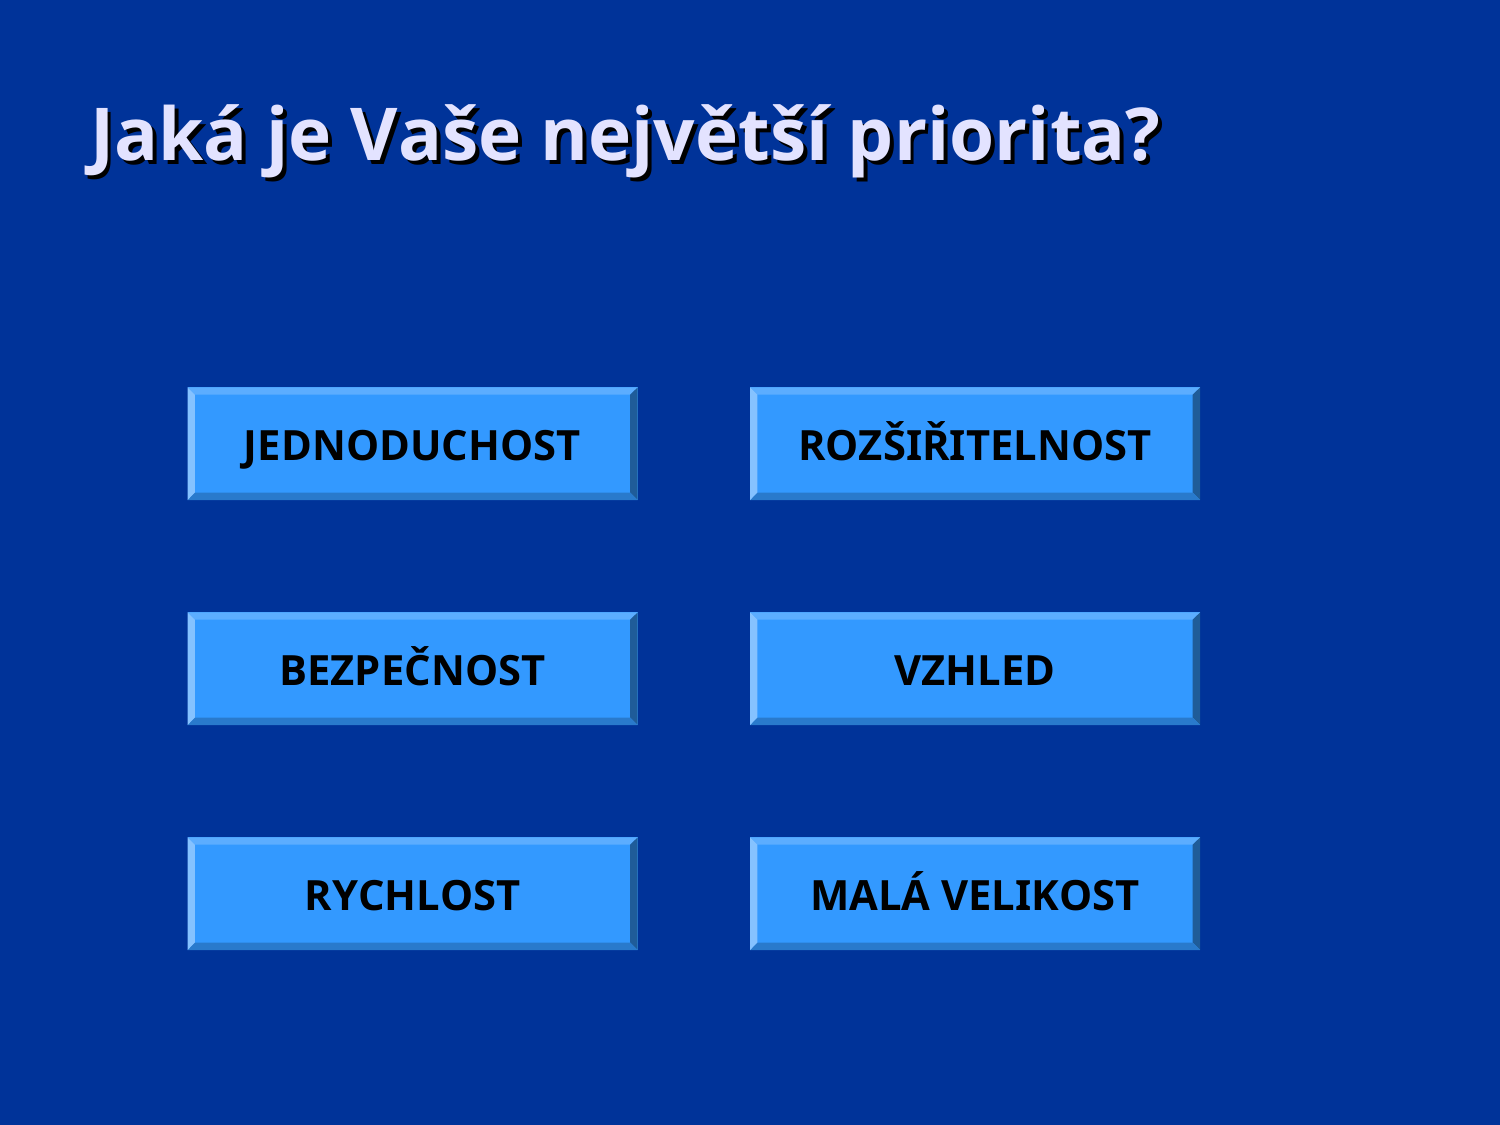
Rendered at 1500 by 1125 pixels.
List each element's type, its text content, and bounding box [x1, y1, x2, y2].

text_box RYCHLOST [195, 845, 630, 942]
title Jaká je Vaše největší priorita? [75, 37, 1426, 225]
text_box JEDNODUCHOST [195, 395, 630, 492]
text_box MALÁ VELIKOST [758, 845, 1192, 942]
text_box VZHLED [758, 620, 1192, 717]
text_box ROZŠIŘITELNOST [758, 395, 1192, 492]
text_box BEZPEČNOST [195, 620, 630, 717]
